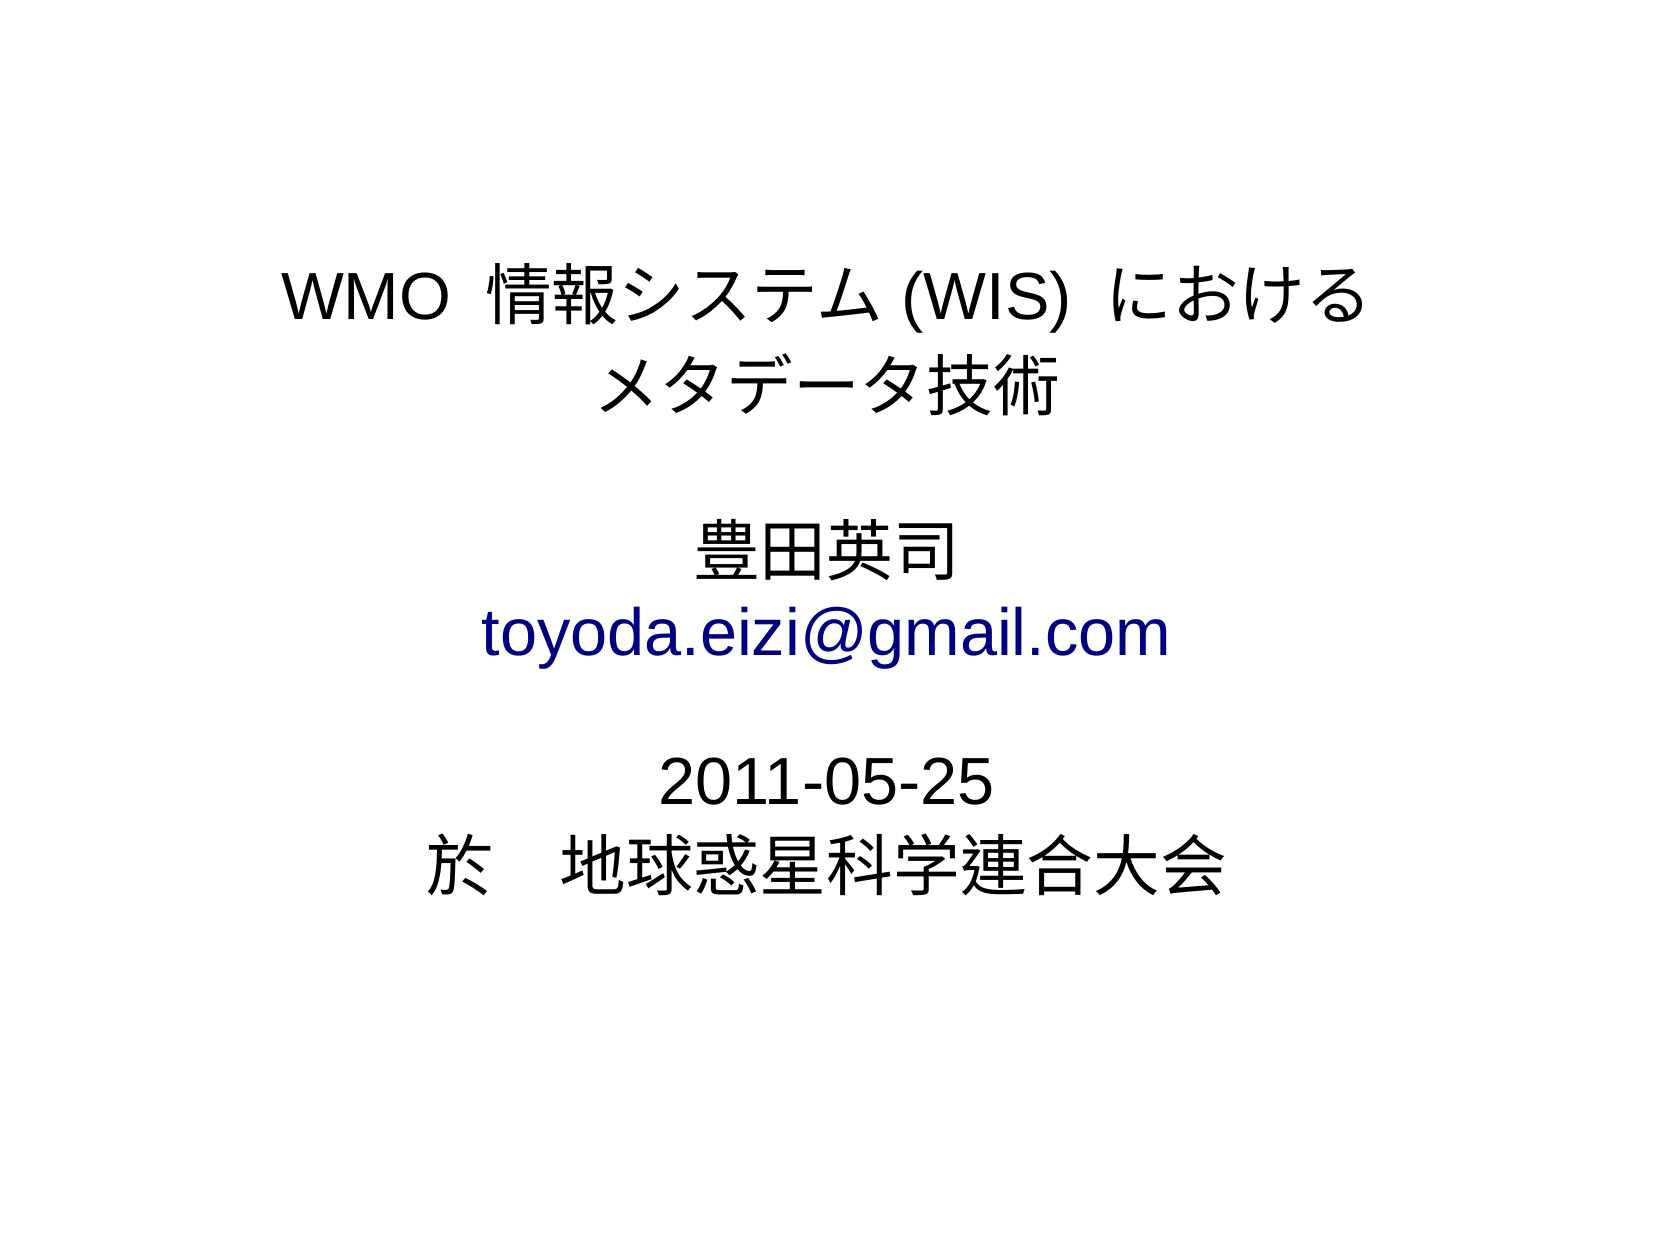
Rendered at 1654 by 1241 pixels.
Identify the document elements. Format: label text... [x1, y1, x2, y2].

subtitle WMO 情報システム(WIS) における メタデータ技術 豊田英司 toyoda.eizi@gmail.com 2011-05-25 於 地球惑星科学連合大会 [82, 49, 1571, 1109]
